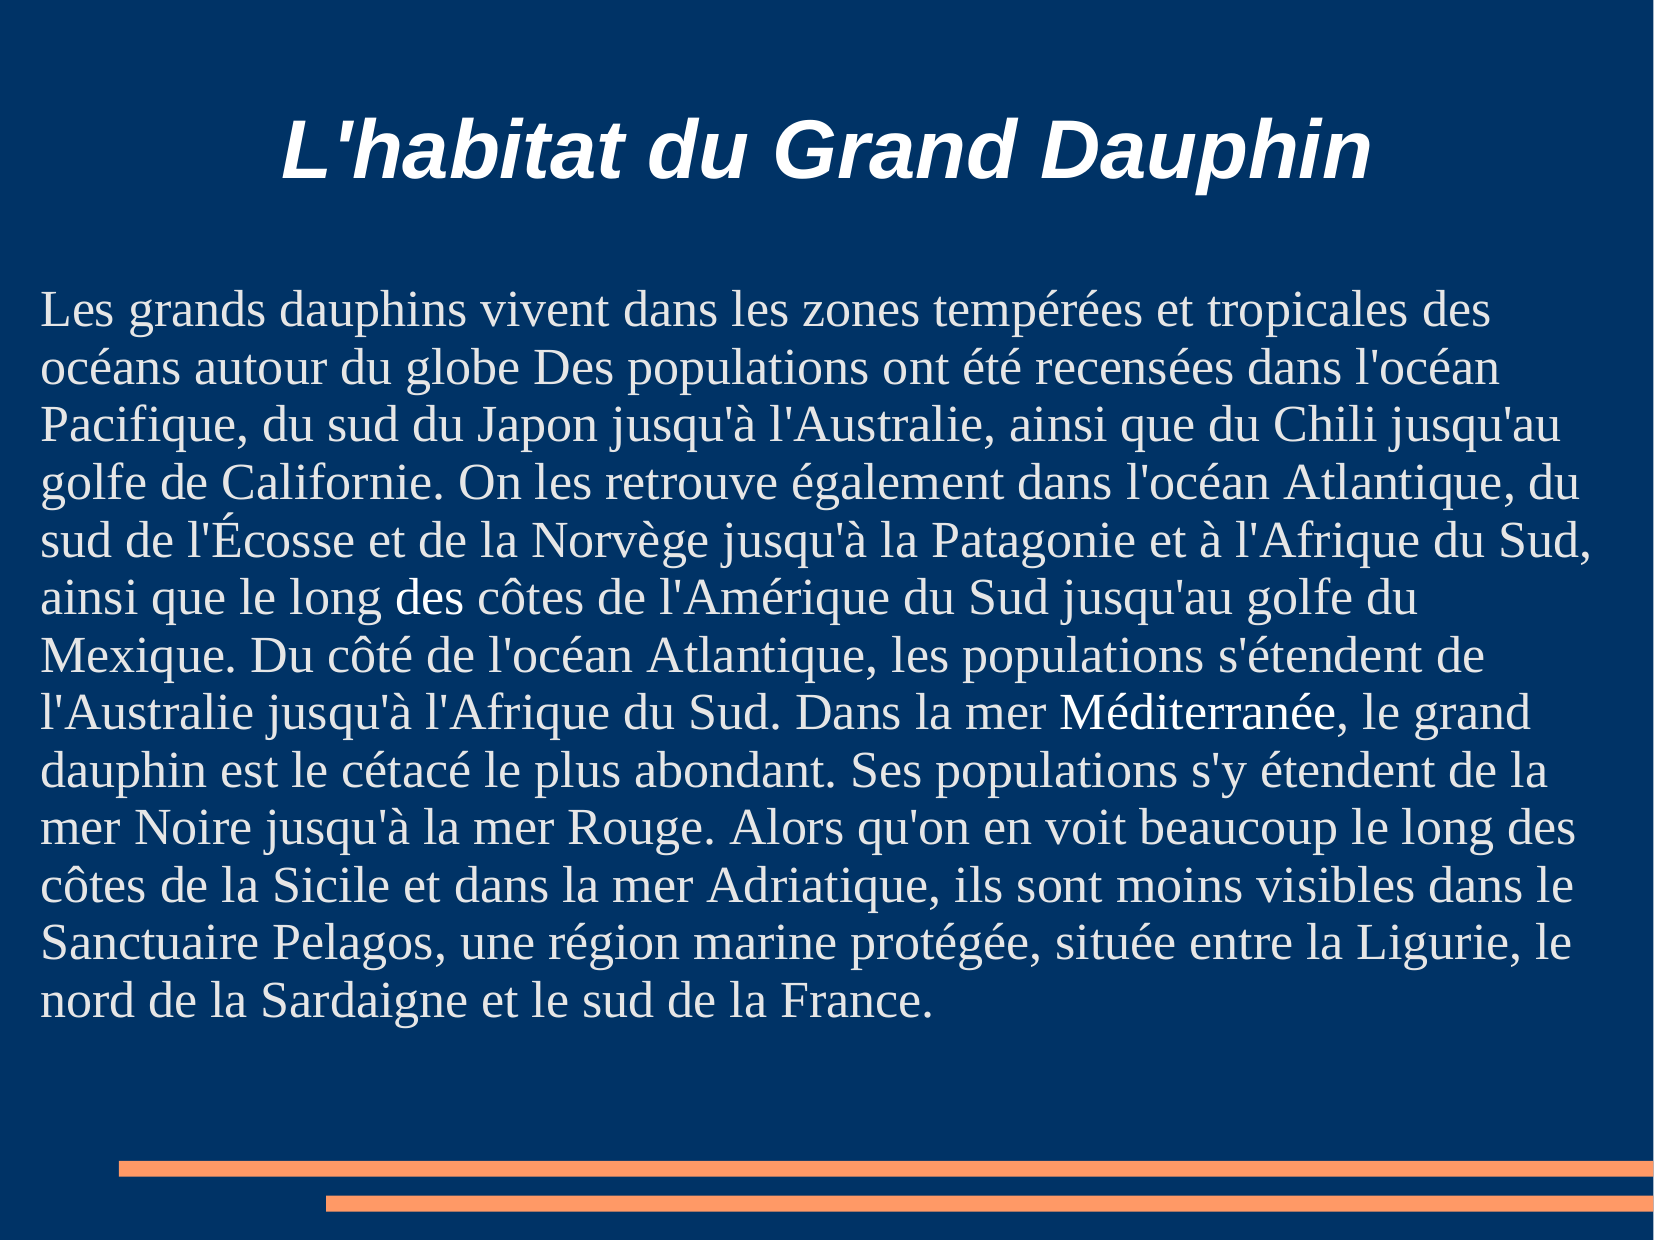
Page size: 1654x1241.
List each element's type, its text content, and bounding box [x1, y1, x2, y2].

title L'habitat du Grand Dauphin [121, 53, 1534, 246]
list Les grands dauphins vivent dans les zones tempérées et tropicales des océans autour du globe Des populations ont été recensées dans l'océan Pacifique, du sud du Japon jusqu'à l'Australie, ainsi que du Chili jusqu'au golfe de Californie. On les retrouve également dans l'océan Atlantique, du sud de l'Écosse et de la Norvège jusqu'à la Patagonie et à l'Afrique du Sud, ainsi que le long des côtes de l'Amérique du Sud jusqu'au golfe du Mexique. Du côté de l'océan Atlantique, les populations s'étendent de l'Australie jusqu'à l'Afrique du Sud. Dans la mer Méditerranée, le grand dauphin est le cétacé le plus abondant. Ses populations s'y étendent de la mer Noire jusqu'à la mer Rouge. Alors qu'on en voit beaucoup le long des côtes de la Sicile et dans la mer Adriatique, ils sont moins visibles dans le Sanctuaire Pelagos, une région marine protégée, située entre la Ligurie, le nord de la Sardaigne et le sud de la France. [40, 280, 1606, 1118]
